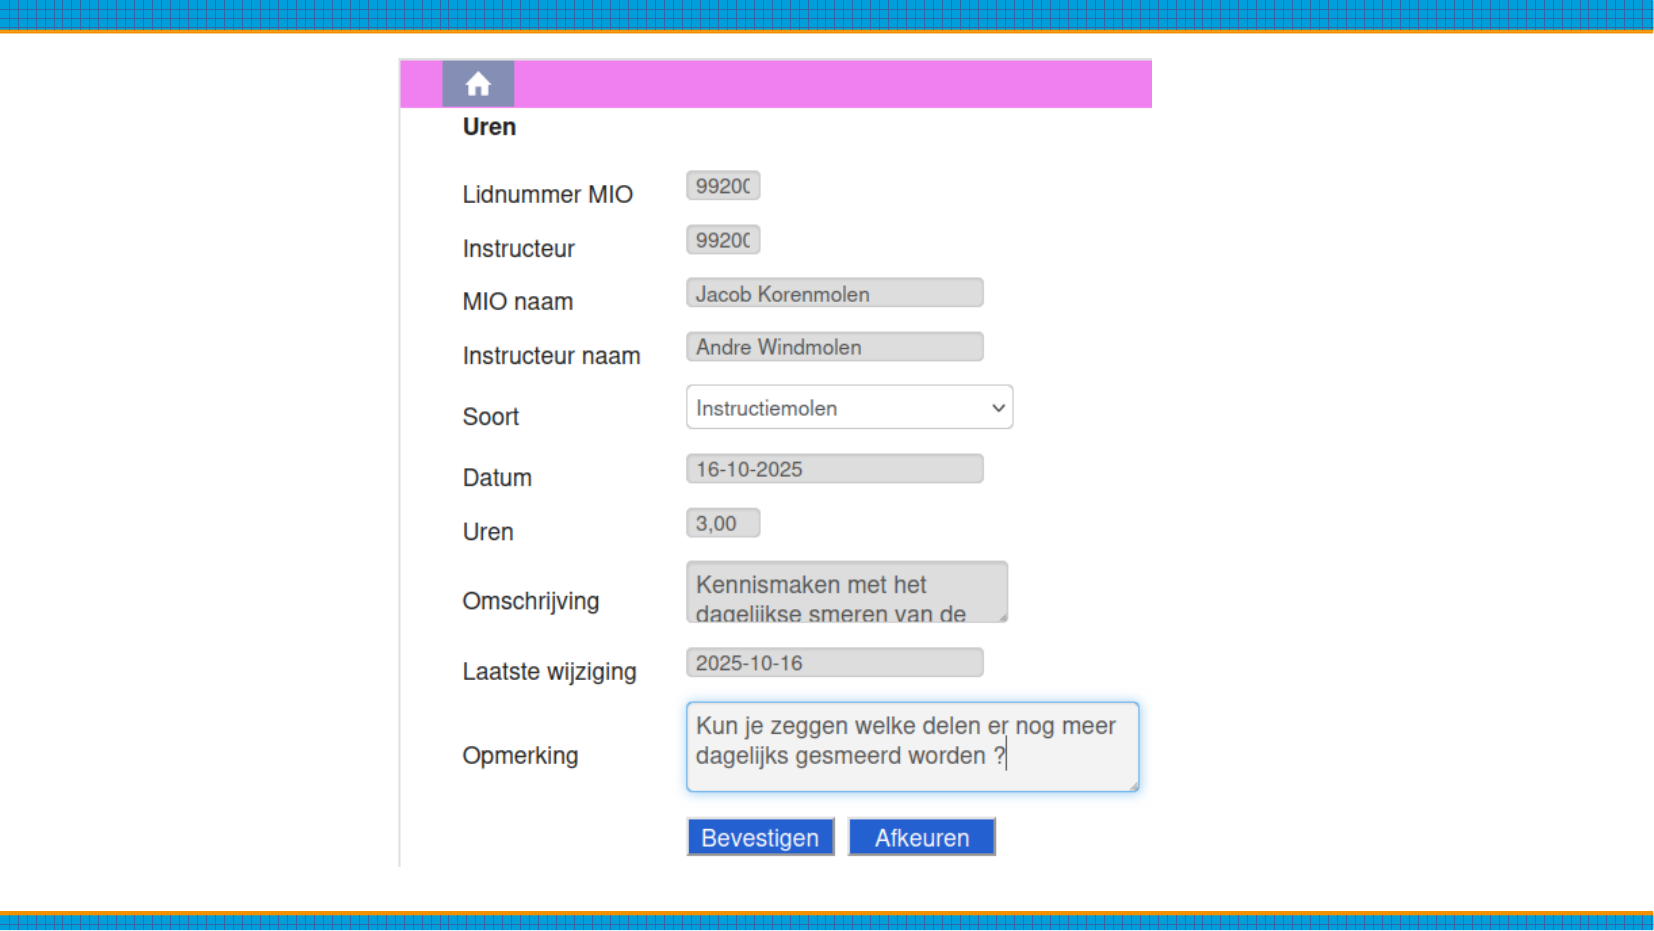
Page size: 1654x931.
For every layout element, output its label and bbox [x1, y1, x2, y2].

picture [398, 58, 1152, 867]
